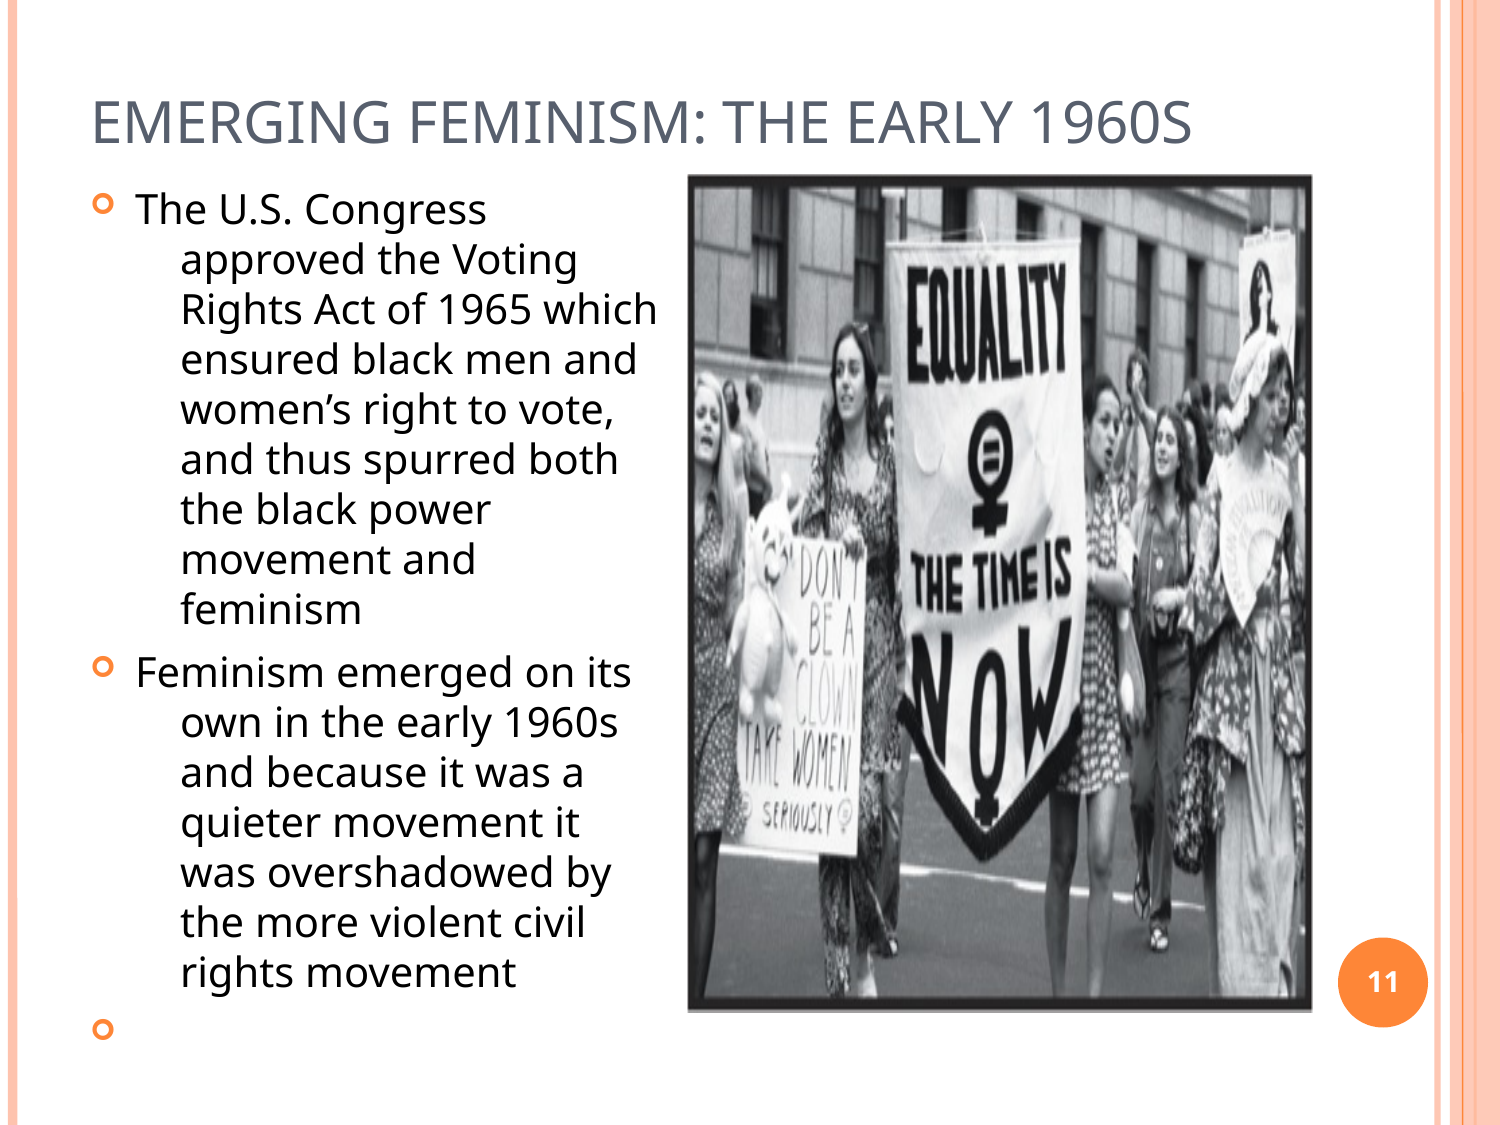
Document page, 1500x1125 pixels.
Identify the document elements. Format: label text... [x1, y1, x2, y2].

title Emerging Feminism: The Early 1960s [75, 45, 1300, 163]
picture [687, 174, 1313, 1013]
list The U.S. Congress approved the Voting Rights Act of 1965 which ensured black men and women’s right to vote, and thus spurred both the black power movement and feminism Feminism emerged on its own in the early 1960s and because it was a quieter movement it was overshadowed by the more violent civil rights movement [75, 174, 676, 1013]
text_box 11 [1333, 940, 1434, 1027]
